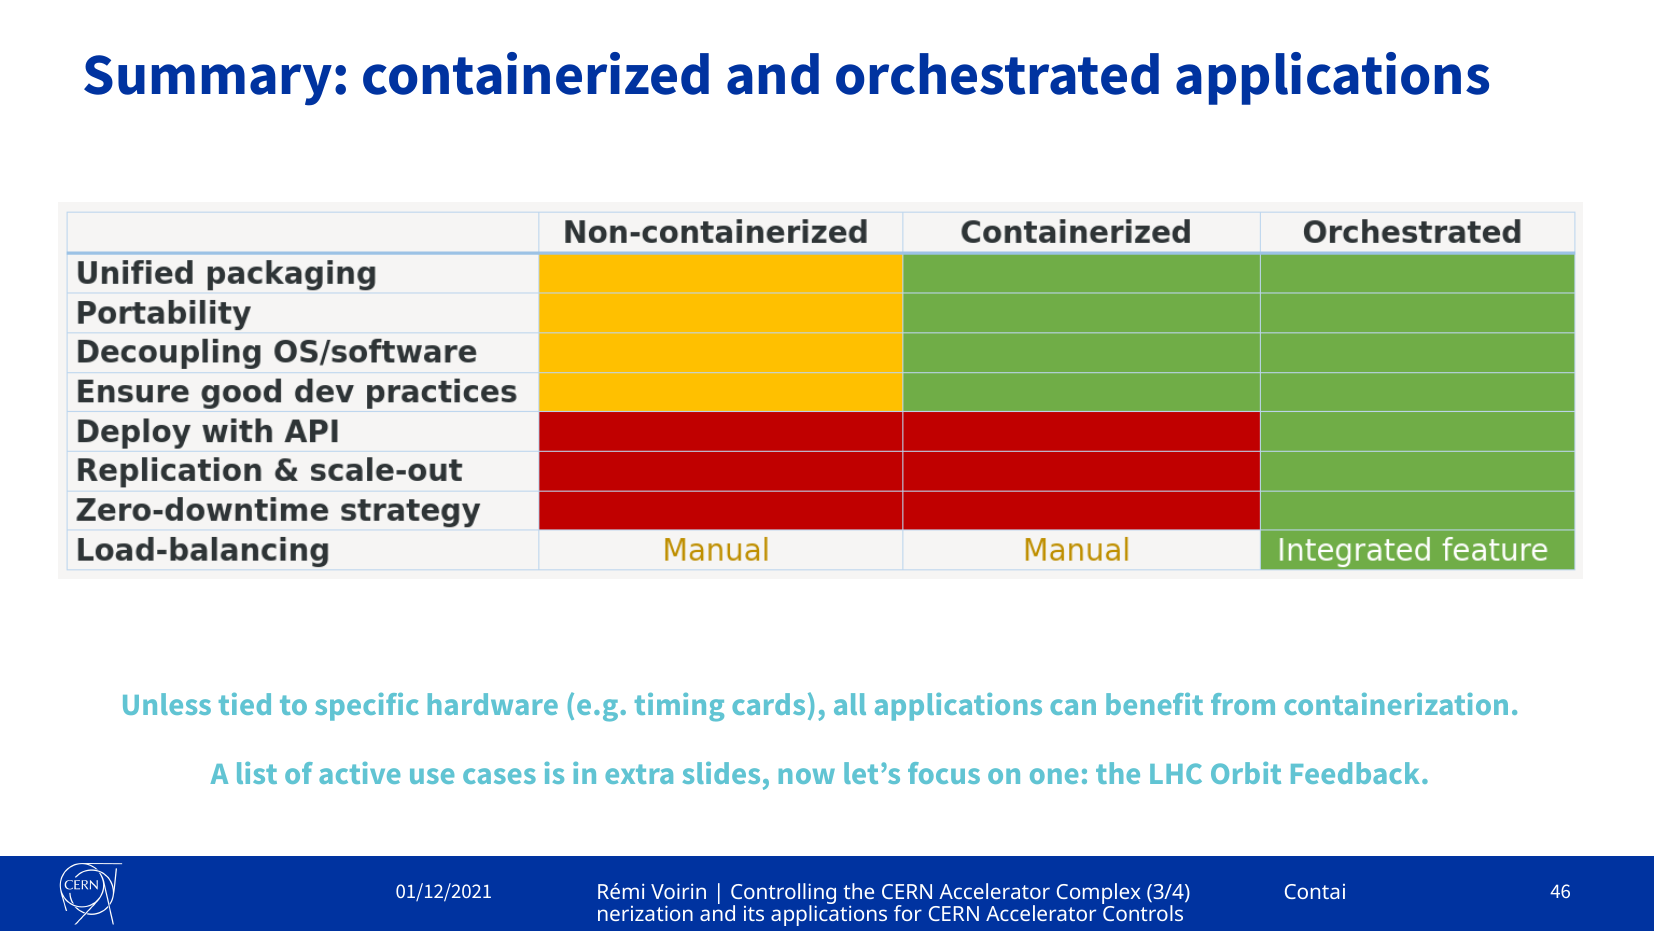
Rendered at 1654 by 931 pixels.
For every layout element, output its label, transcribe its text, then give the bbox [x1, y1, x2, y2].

picture [56, 859, 127, 928]
picture [58, 202, 1583, 579]
list Unless tied to specific hardware (e.g. timing cards), all applications can benefit from containerization. A list of active use cases is in extra slides, now let’s focus on one: the LHC Orbit Feedback. [106, 685, 1536, 835]
title Summary: containerized and orchestrated applications [82, 37, 1571, 193]
